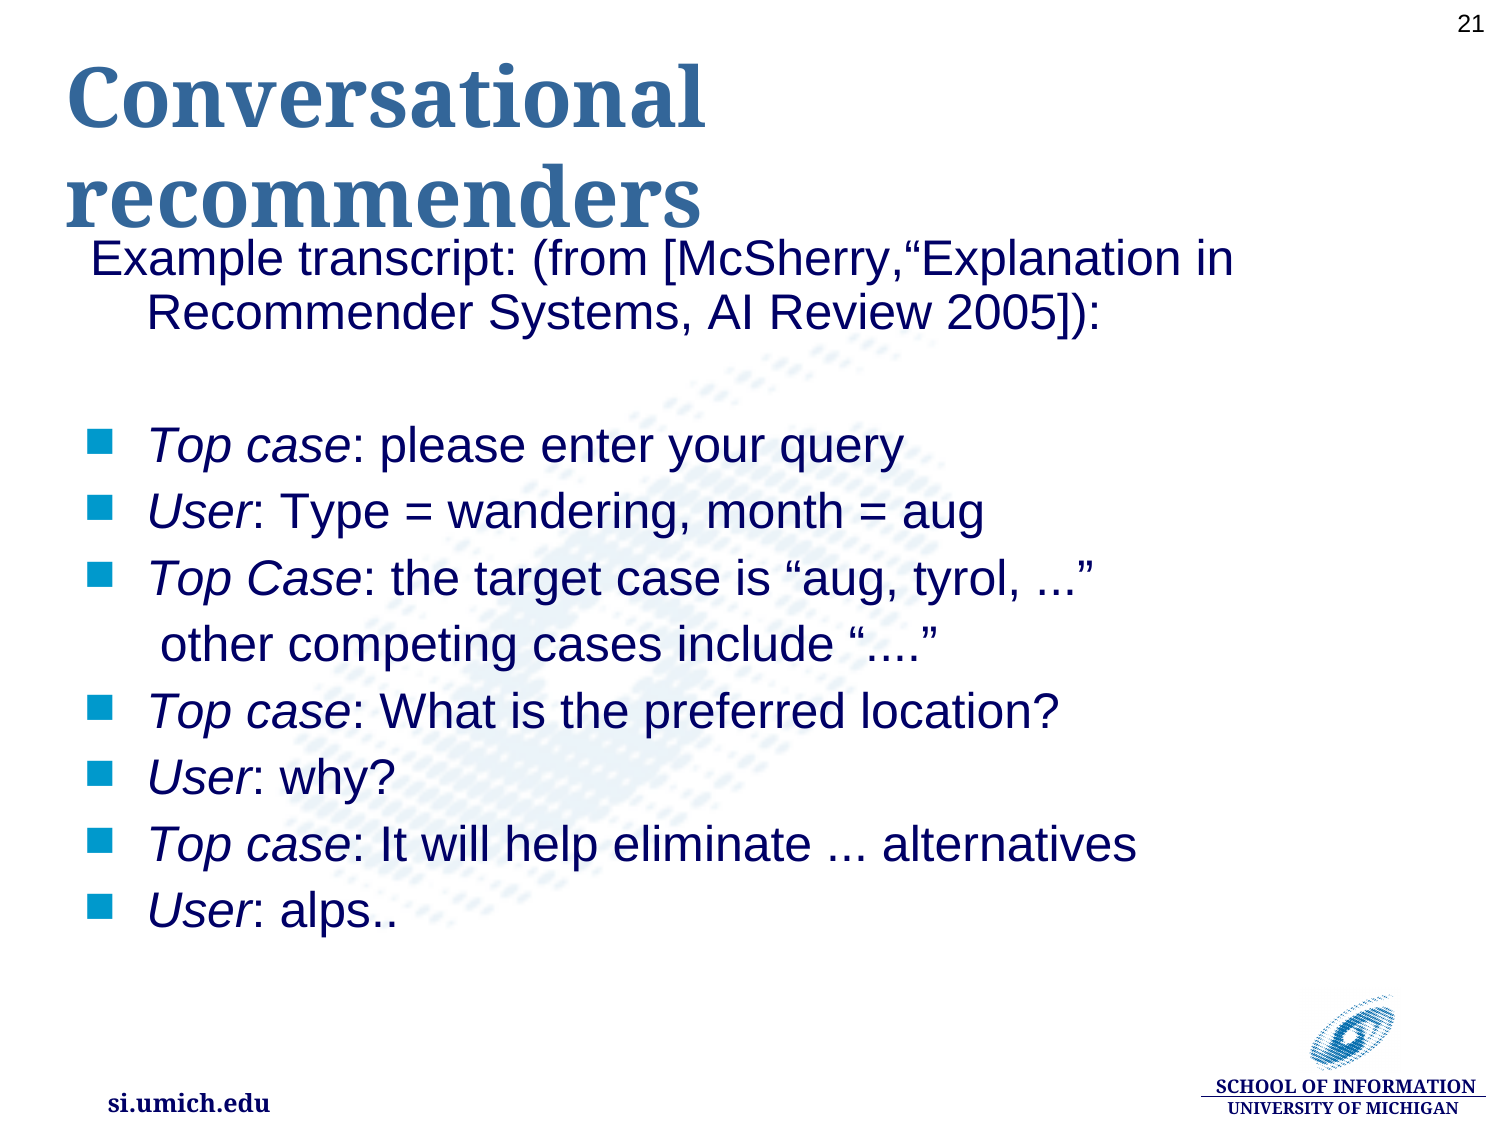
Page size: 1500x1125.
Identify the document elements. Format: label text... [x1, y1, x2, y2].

text_box <number> [1337, 0, 1500, 51]
list Example transcript: (from [McSherry,“Explanation in Recommender Systems, AI Review 2005]): Top case: please enter your query User: Type = wandering, month = aug Top Case: the target case is “aug, tyrol, ...” other competing cases include “....” Top case: What is the preferred location? User: why? Top case: It will help eliminate ... alternatives User: alps.. [75, 224, 1351, 1026]
picture [1299, 987, 1401, 1073]
title Conversational recommenders [50, 49, 1326, 238]
